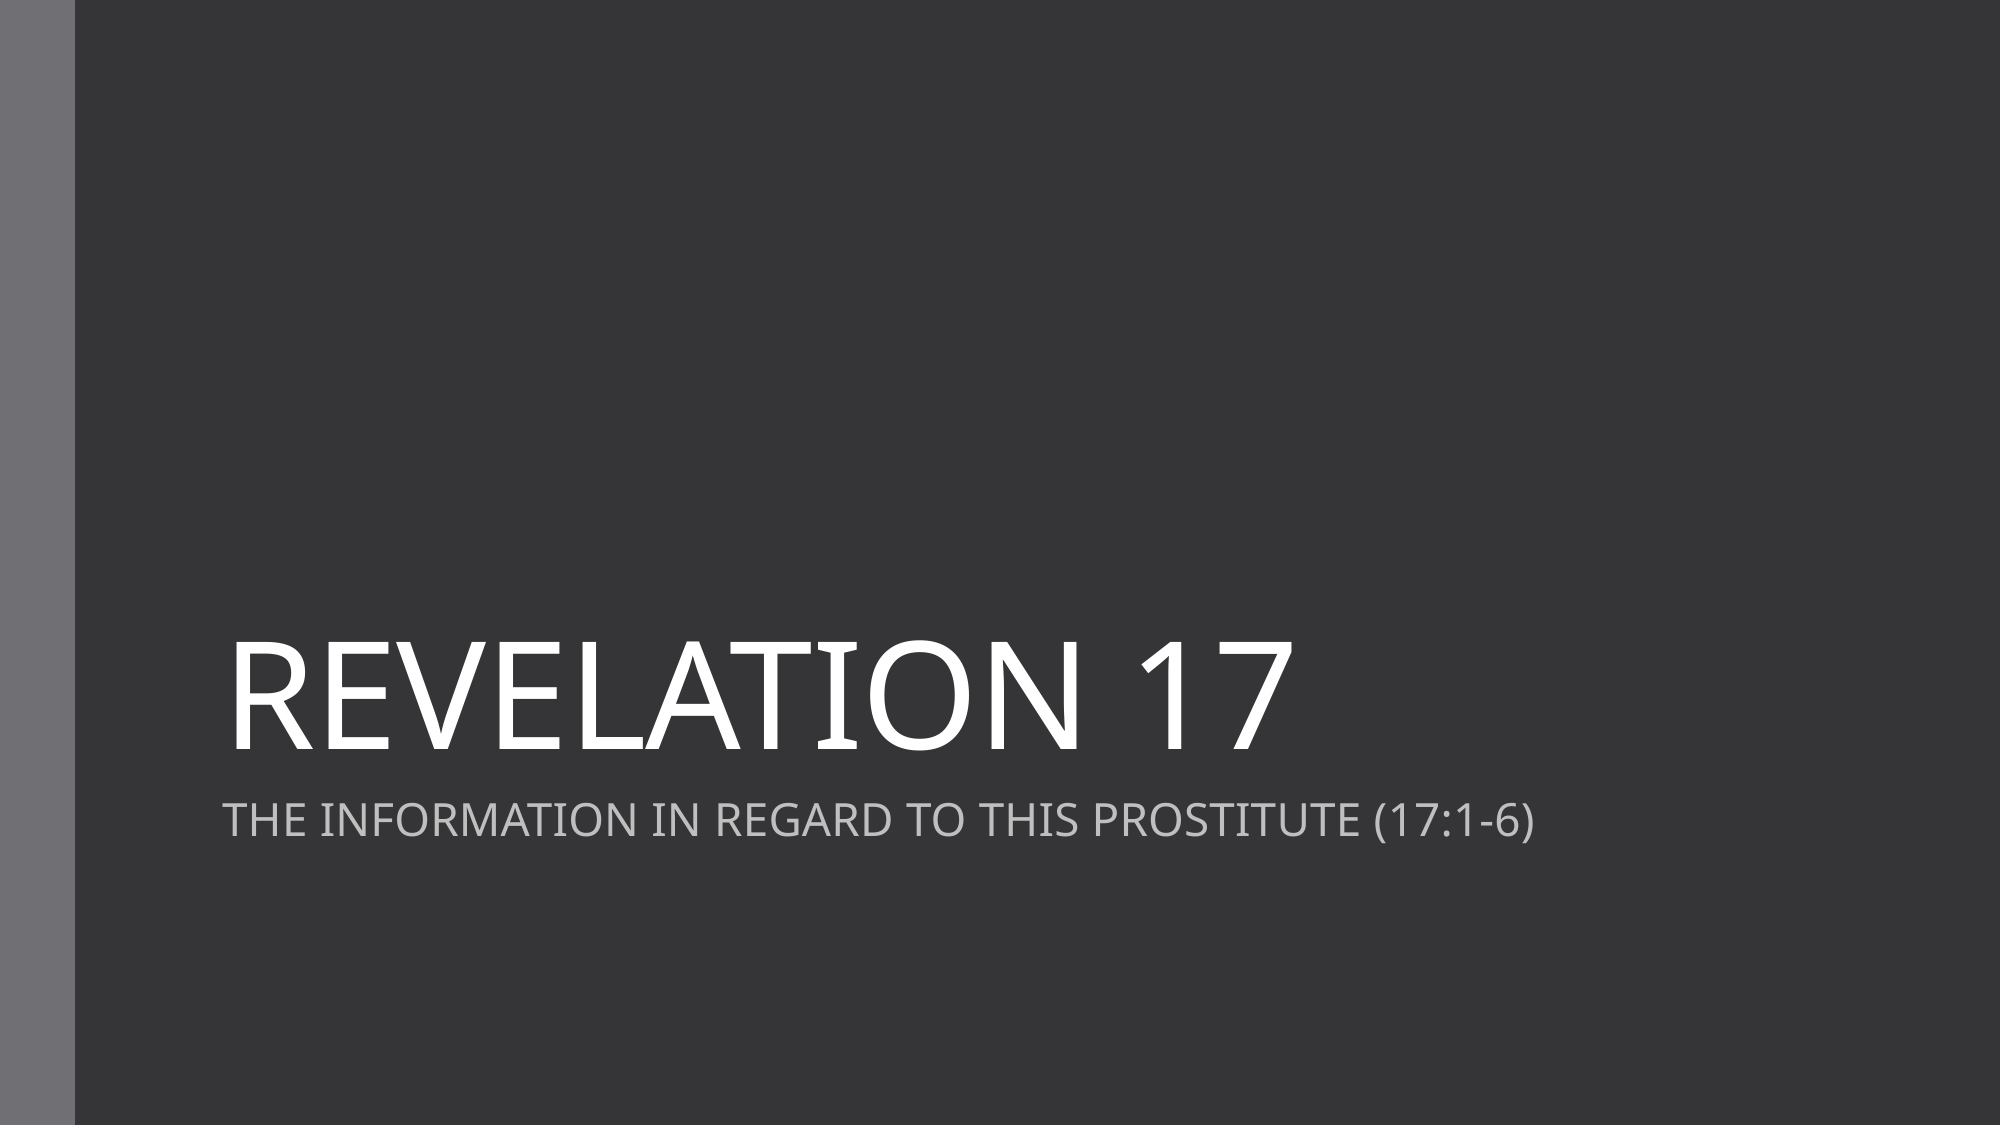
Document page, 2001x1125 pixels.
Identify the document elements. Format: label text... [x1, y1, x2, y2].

subtitle THE INFORMATION IN REGARD TO THIS PROSTITUTE (17:1-6) [206, 787, 1752, 1066]
title REVELATION 17 [206, 124, 1752, 787]
